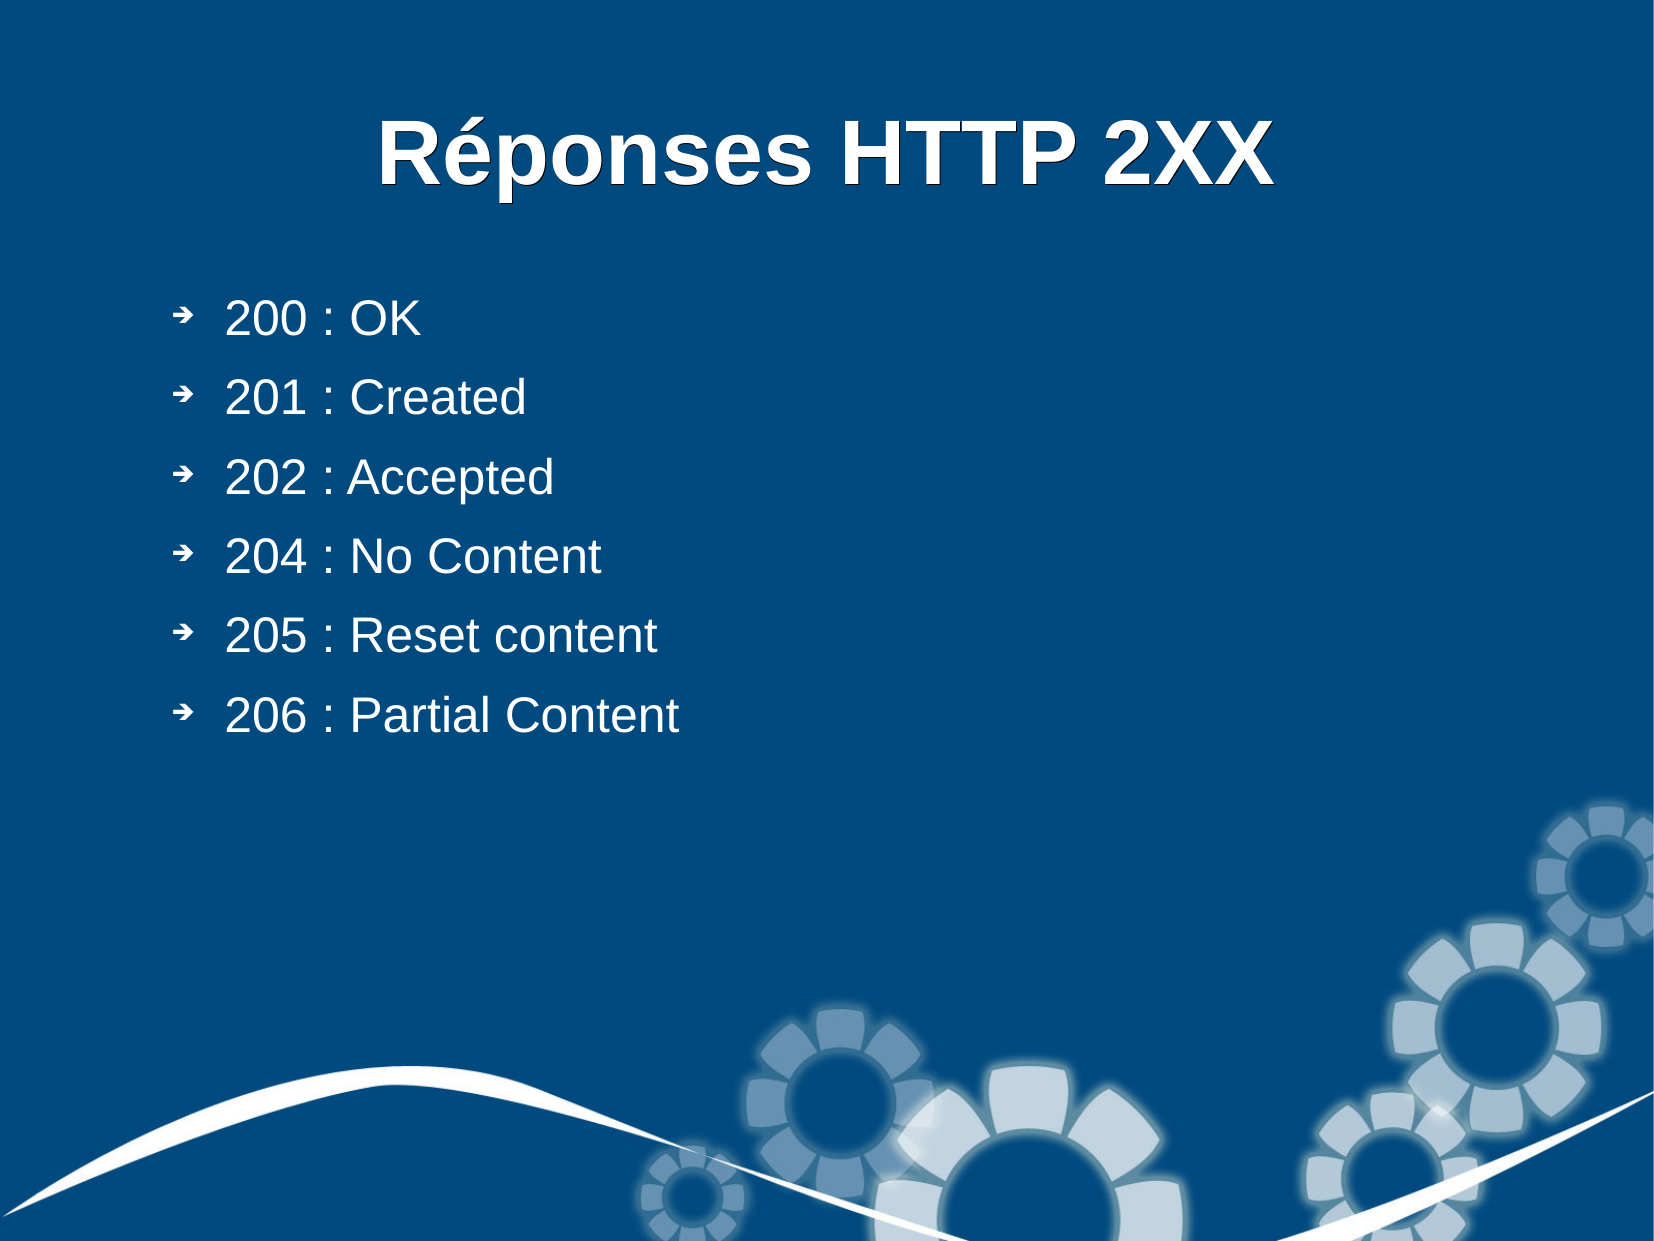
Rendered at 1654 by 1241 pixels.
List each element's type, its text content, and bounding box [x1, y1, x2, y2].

title Réponses HTTP 2XX [82, 49, 1571, 257]
picture [0, 0, 1654, 1241]
list 200 : OK 201 : Created 202 : Accepted 204 : No Content 205 : Reset content 206 : Partial Content [82, 290, 1571, 1109]
